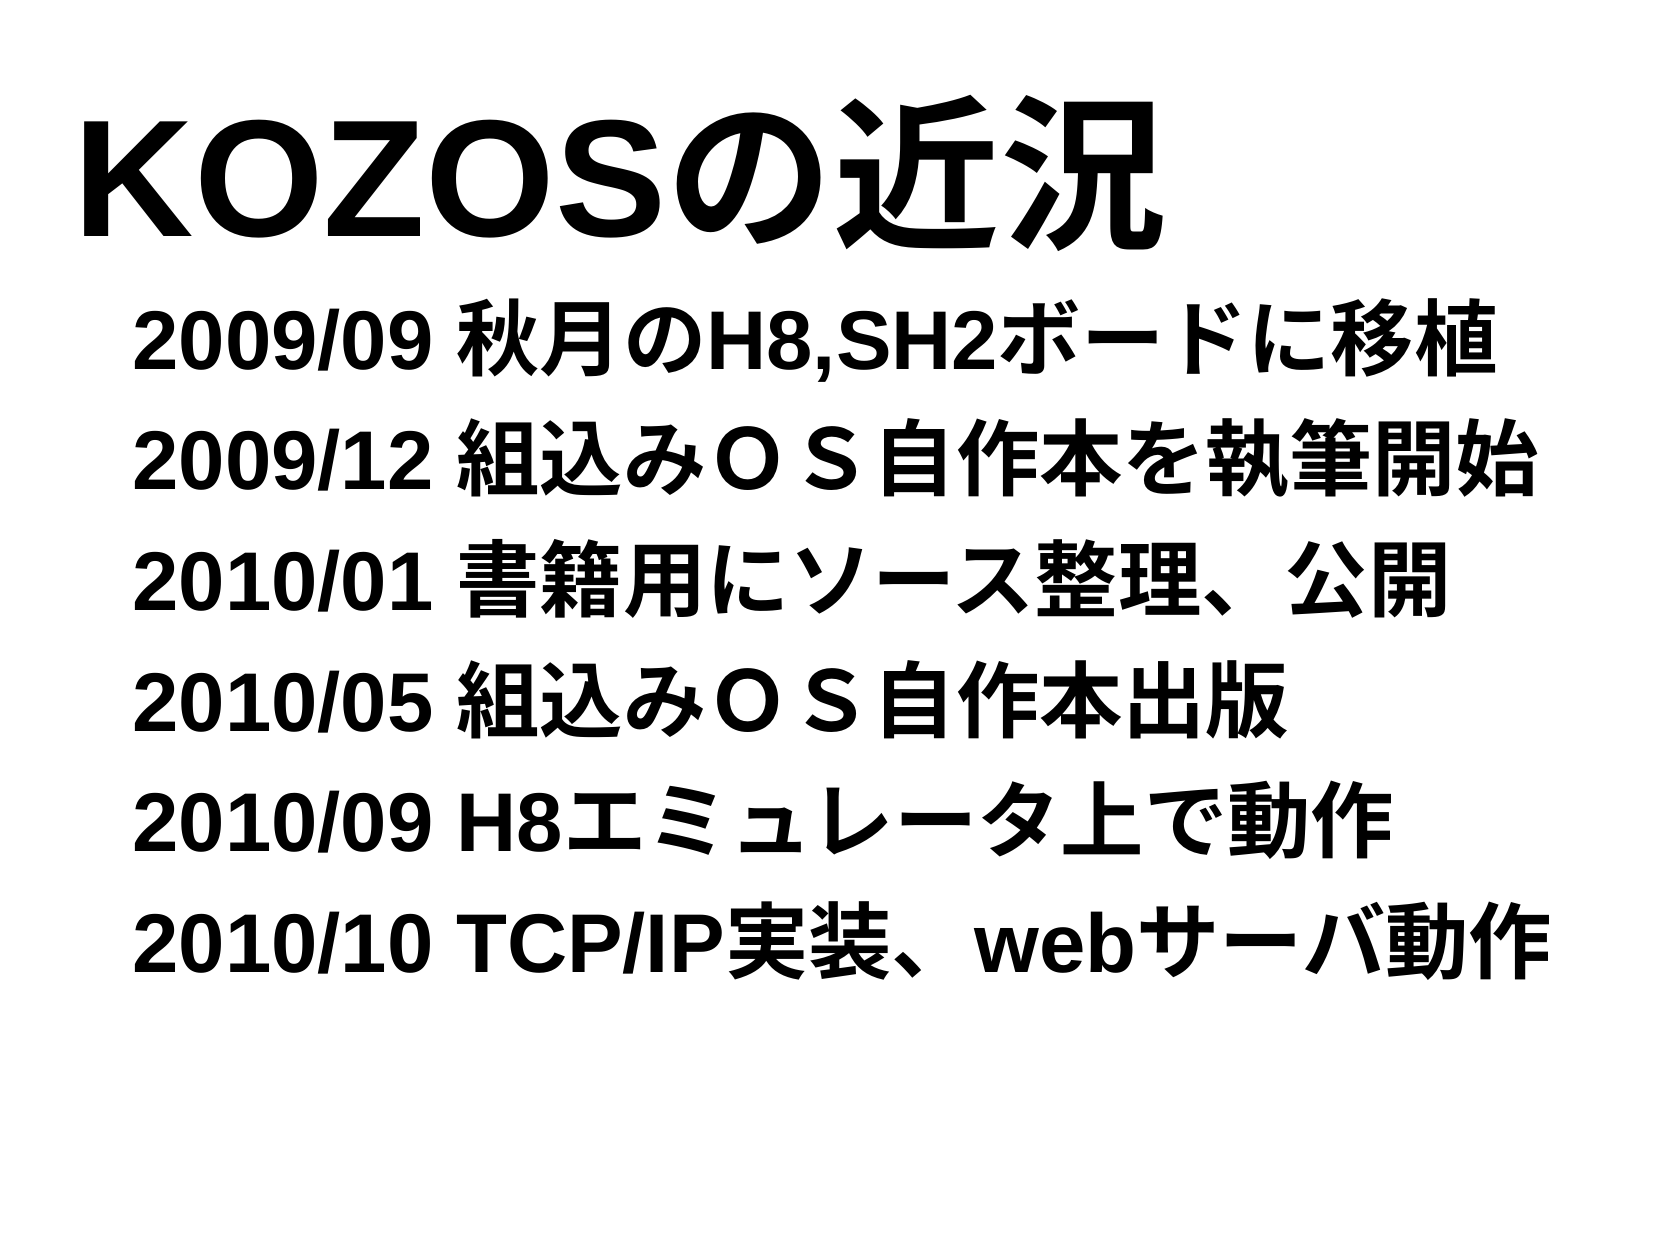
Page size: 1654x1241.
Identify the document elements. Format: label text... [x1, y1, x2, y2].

text_box KOZOSの近況 [59, 35, 1198, 237]
text_box 2009/09 秋月のH8,SH2ボードに移植 2009/12 組込みＯＳ自作本を執筆開始 2010/01 書籍用にソース整理、公開 2010/05 組込みＯＳ自作本出版 2010/09 H8エミュレータ上で動作 2010/10 TCP/IP実装、webサーバ動作 [118, 265, 1563, 839]
